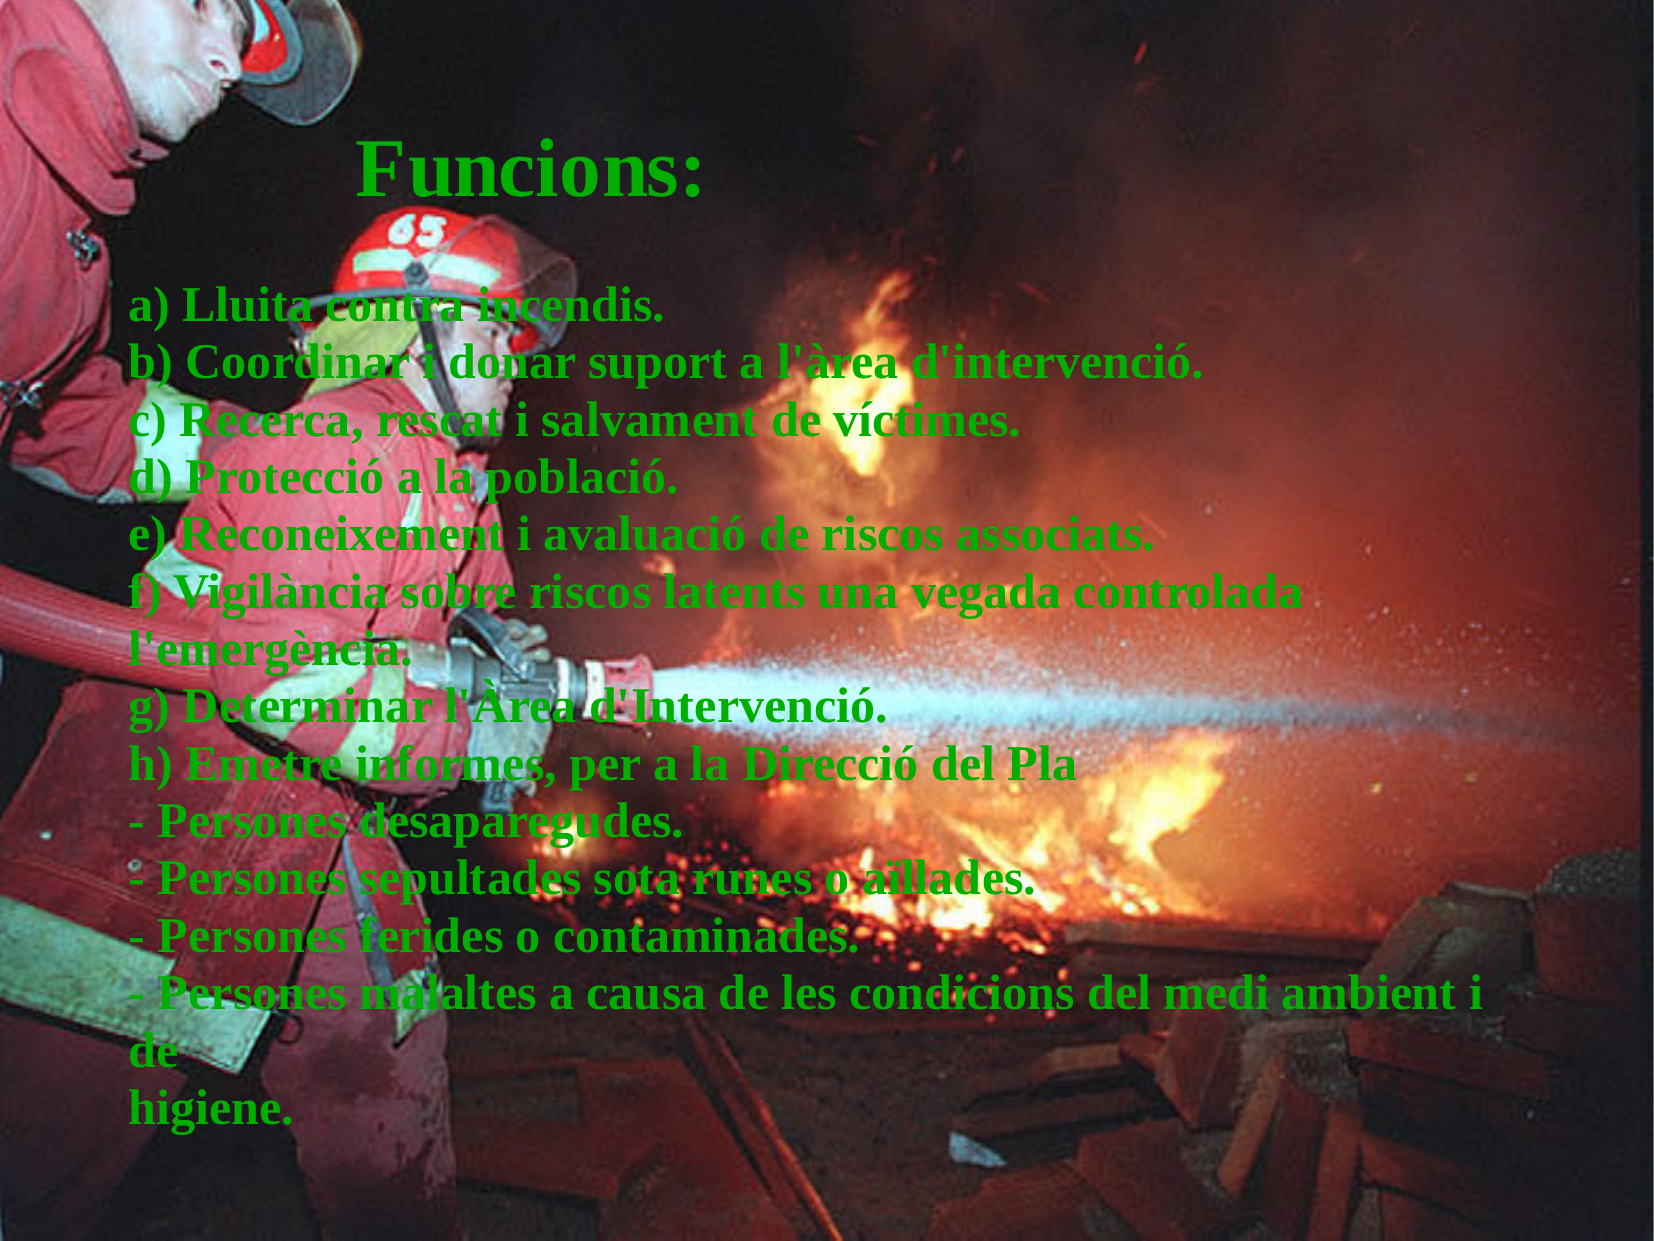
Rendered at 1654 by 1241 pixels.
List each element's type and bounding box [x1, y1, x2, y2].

chart [126, 118, 1529, 1174]
picture [0, 0, 1654, 1241]
